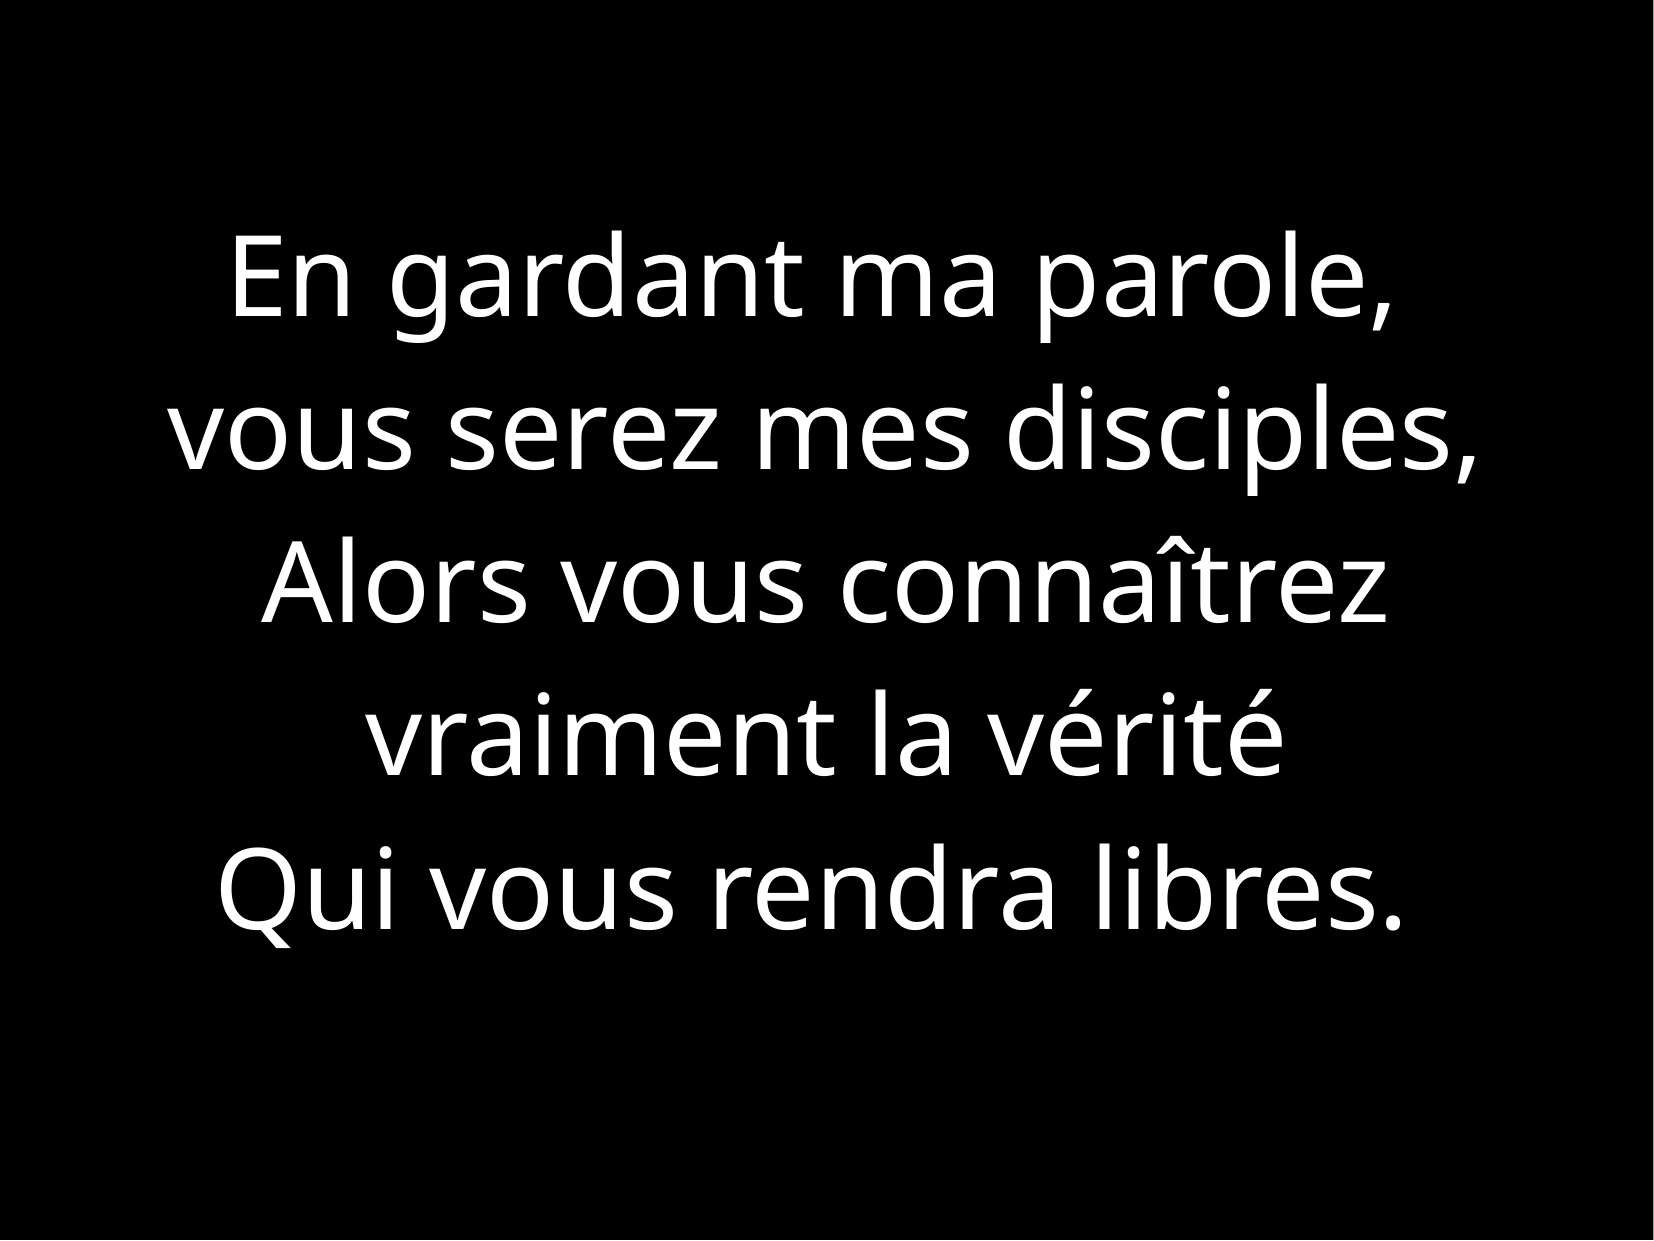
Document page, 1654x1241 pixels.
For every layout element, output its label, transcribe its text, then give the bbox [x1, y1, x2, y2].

subtitle En gardant ma parole, vous serez mes disciples, Alors vous connaîtrez vraiment la vérité Qui vous rendra libres. [29, 49, 1625, 1109]
